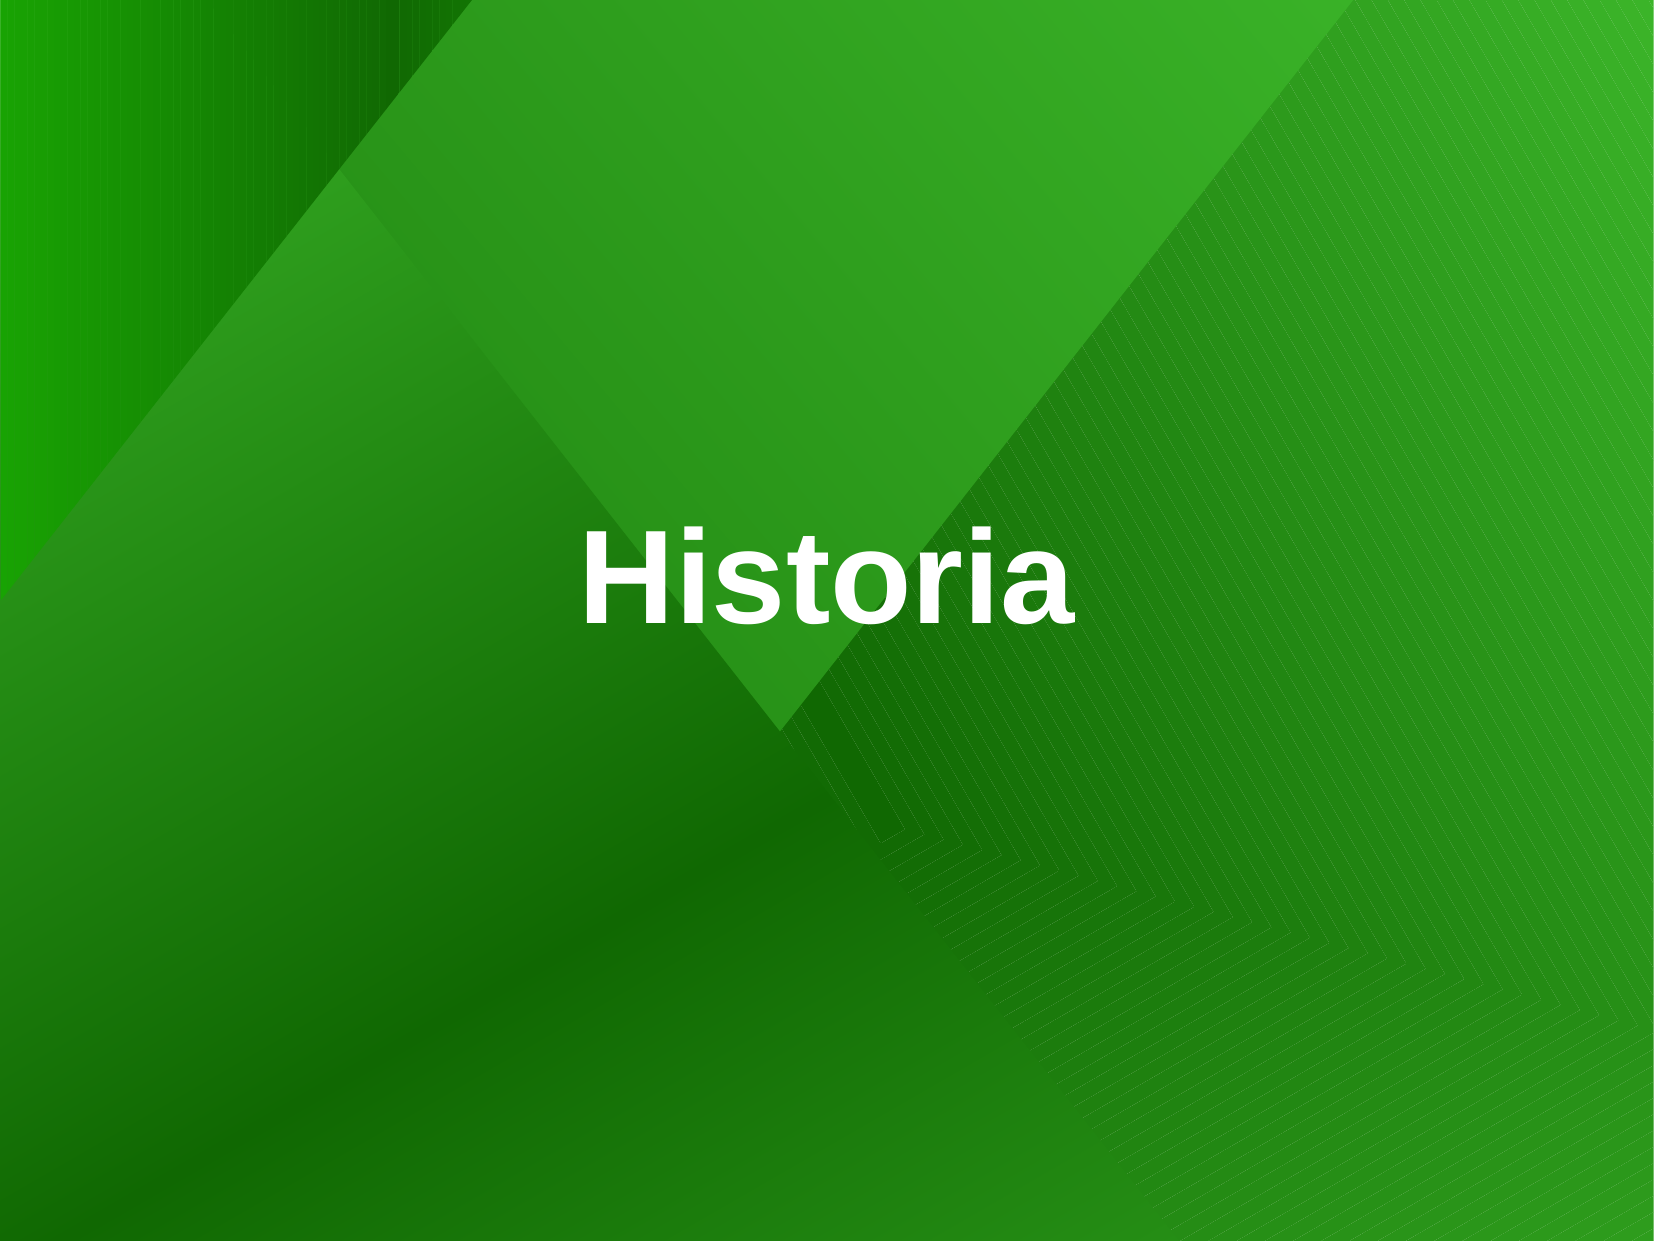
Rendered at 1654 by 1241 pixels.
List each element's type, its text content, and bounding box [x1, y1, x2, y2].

title Historia [261, 342, 1392, 813]
